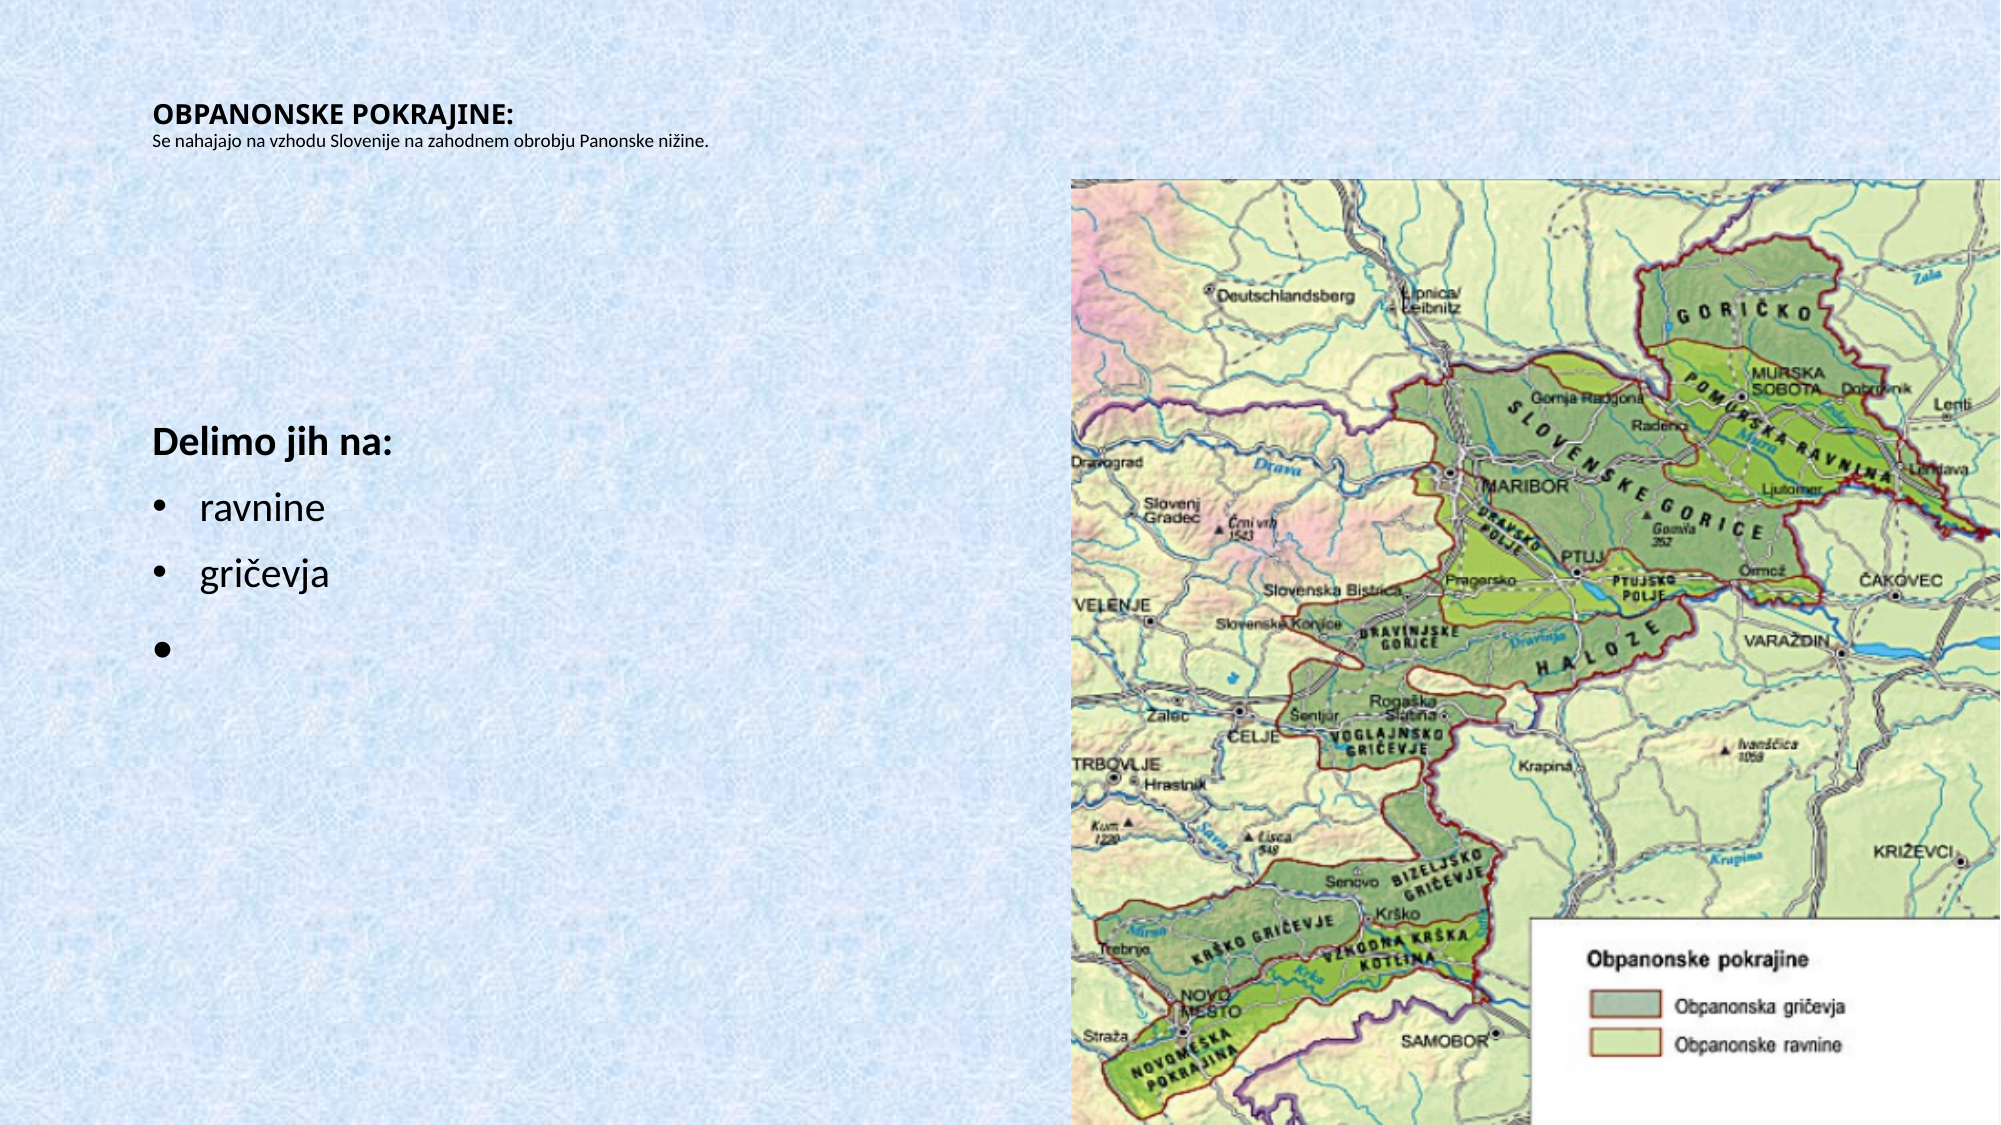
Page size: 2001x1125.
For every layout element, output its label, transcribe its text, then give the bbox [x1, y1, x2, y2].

picture [1071, 179, 2000, 1125]
list Delimo jih na: ravnine gričevja [137, 411, 904, 942]
title OBPANONSKE POKRAJINE: Se nahajajo na vzhodu Slovenije na zahodnem obrobju Panonske nižine. [137, 59, 1863, 230]
